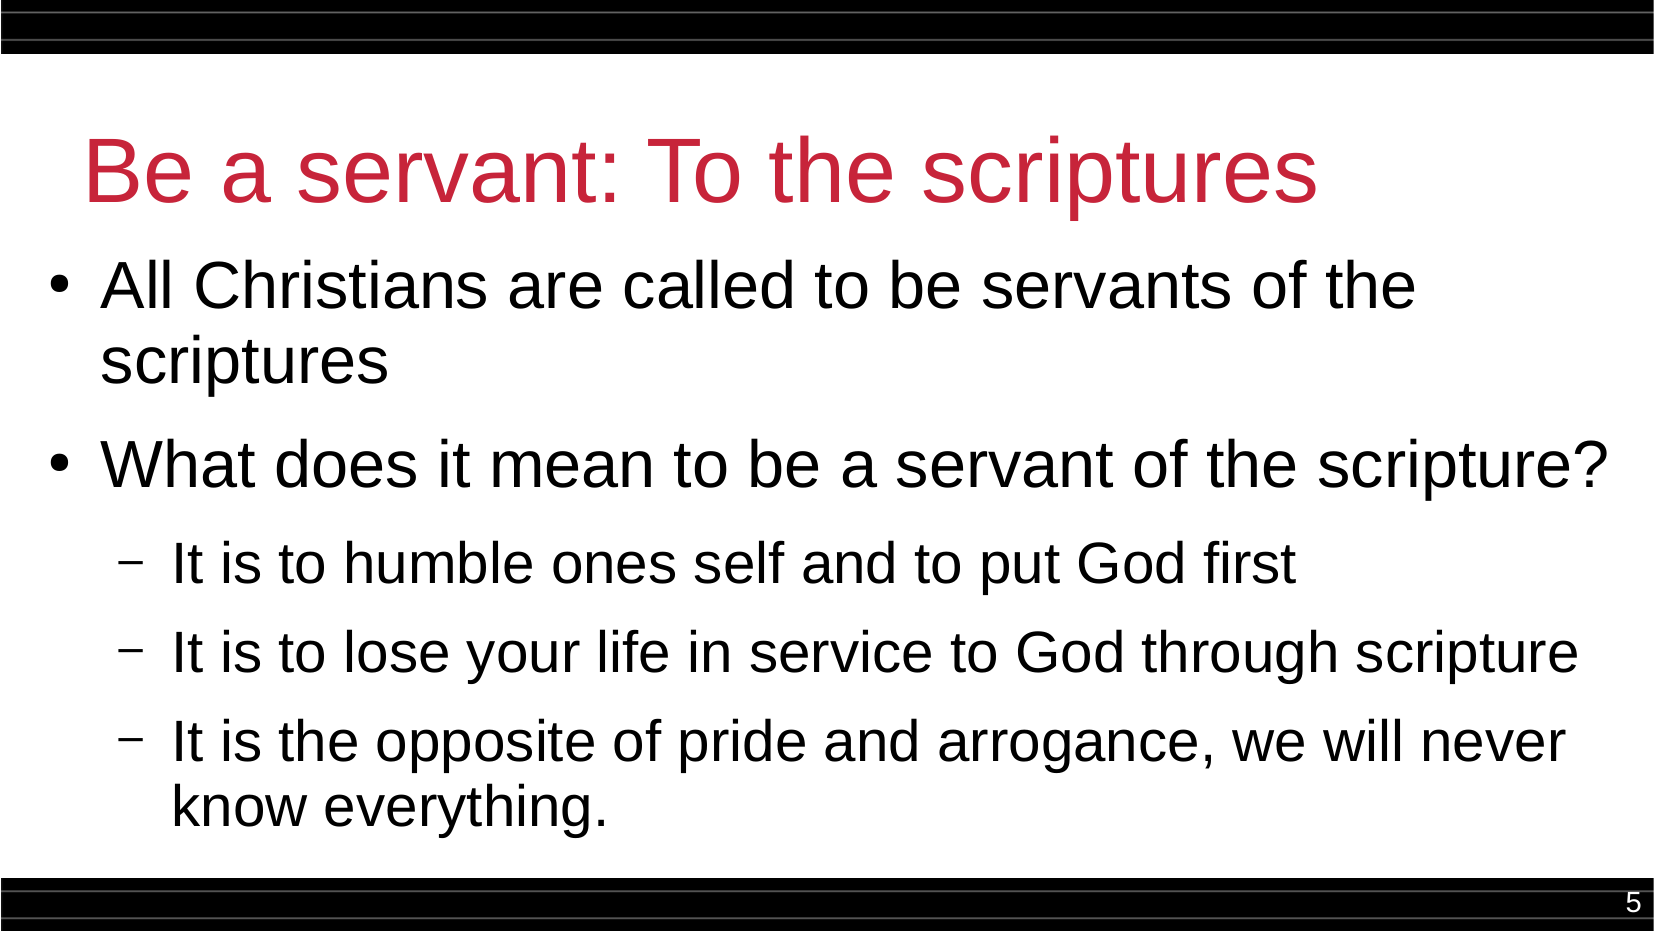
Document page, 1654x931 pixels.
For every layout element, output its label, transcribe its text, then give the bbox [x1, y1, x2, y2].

list All Christians are called to be servants of the scriptures What does it mean to be a servant of the scripture? It is to humble ones self and to put God first It is to lose your life in service to God through scripture It is the opposite of pride and arrogance, we will never know everything. [30, 248, 1621, 886]
title Be a servant: To the scriptures [82, 92, 1571, 248]
picture [1, 0, 1654, 54]
picture [1, 878, 1654, 931]
